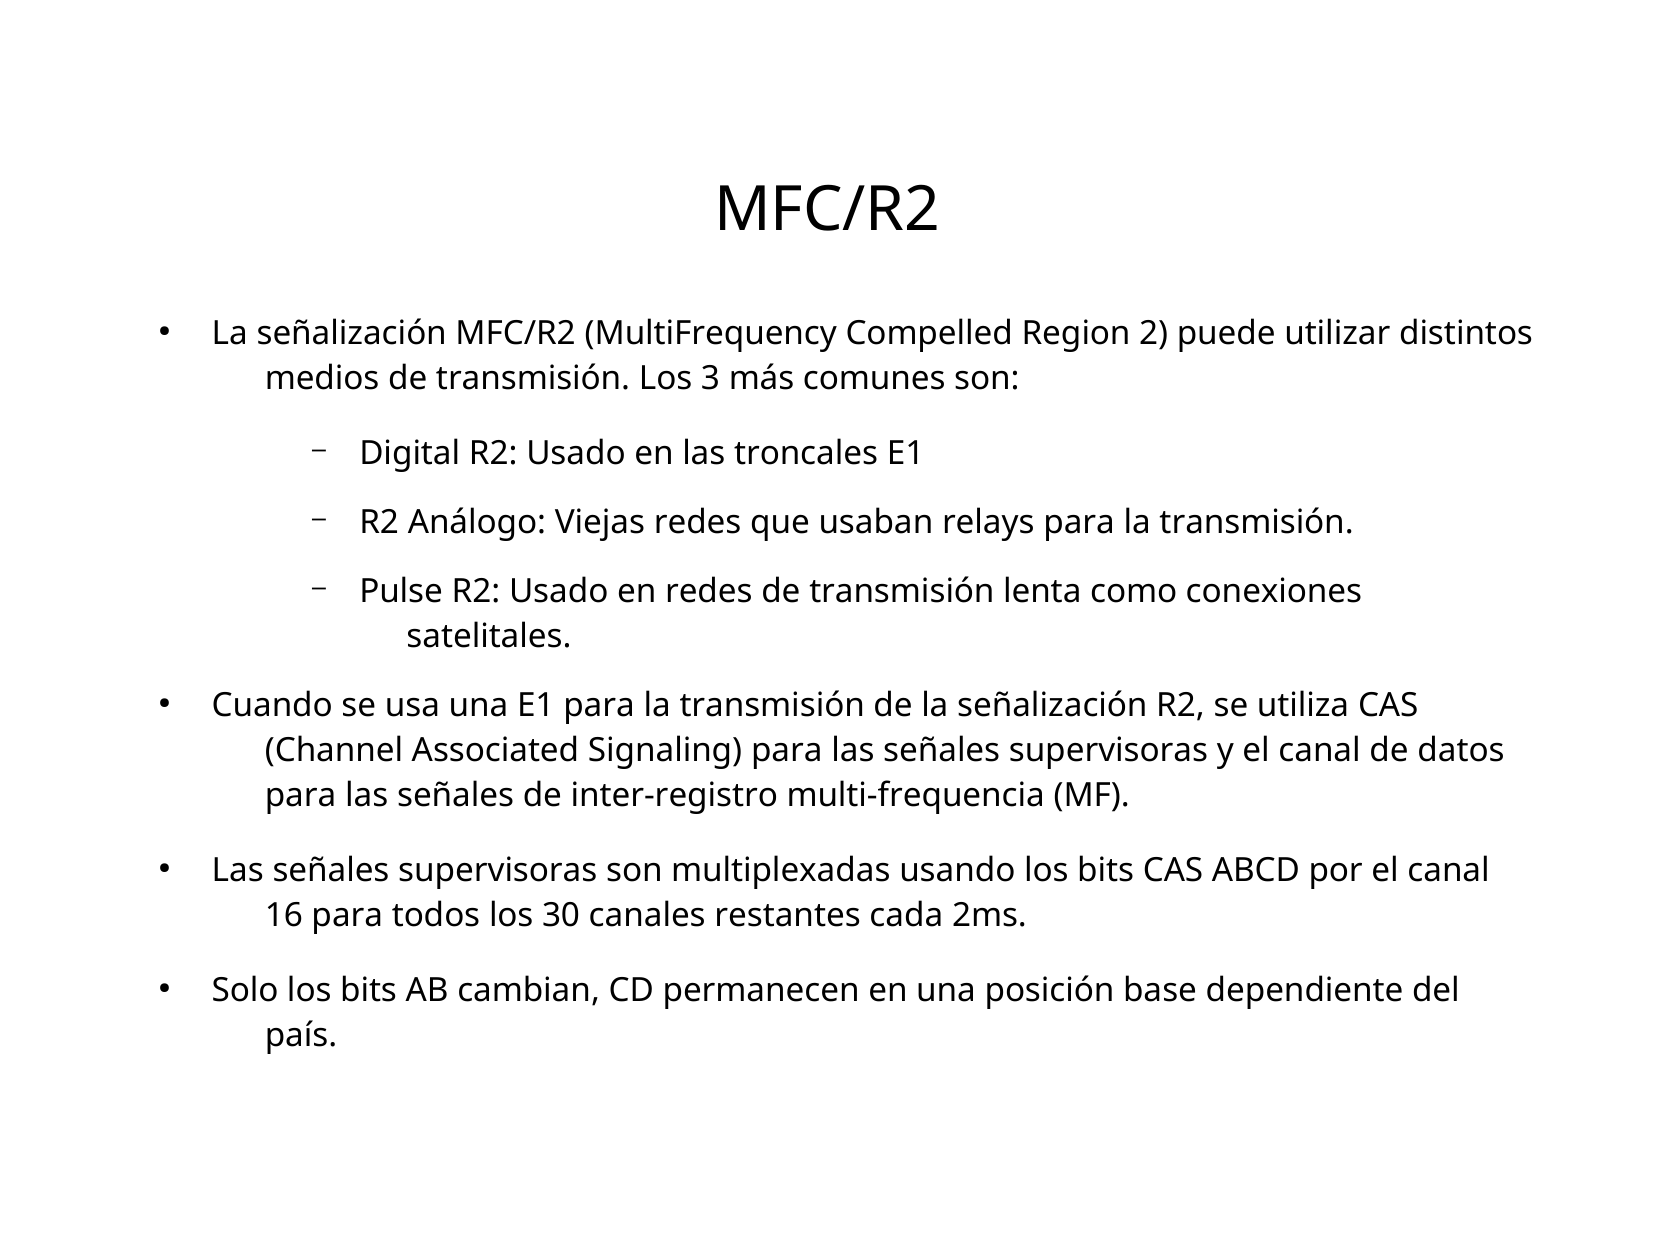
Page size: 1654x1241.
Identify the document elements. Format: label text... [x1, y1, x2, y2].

list La señalización MFC/R2 (MultiFrequency Compelled Region 2) puede utilizar distintos medios de transmisión. Los 3 más comunes son: Digital R2: Usado en las troncales E1 R2 Análogo: Viejas redes que usaban relays para la transmisión. Pulse R2: Usado en redes de transmisión lenta como conexiones satelitales. Cuando se usa una E1 para la transmisión de la señalización R2, se utiliza CAS (Channel Associated Signaling) para las señales supervisoras y el canal de datos para las señales de inter-registro multi-frequencia (MF). Las señales supervisoras son multiplexadas usando los bits CAS ABCD por el canal 16 para todos los 30 canales restantes cada 2ms. Solo los bits AB cambian, CD permanecen en una posición base dependiente del país. [123, 309, 1536, 1091]
title MFC/R2 [121, 102, 1534, 311]
